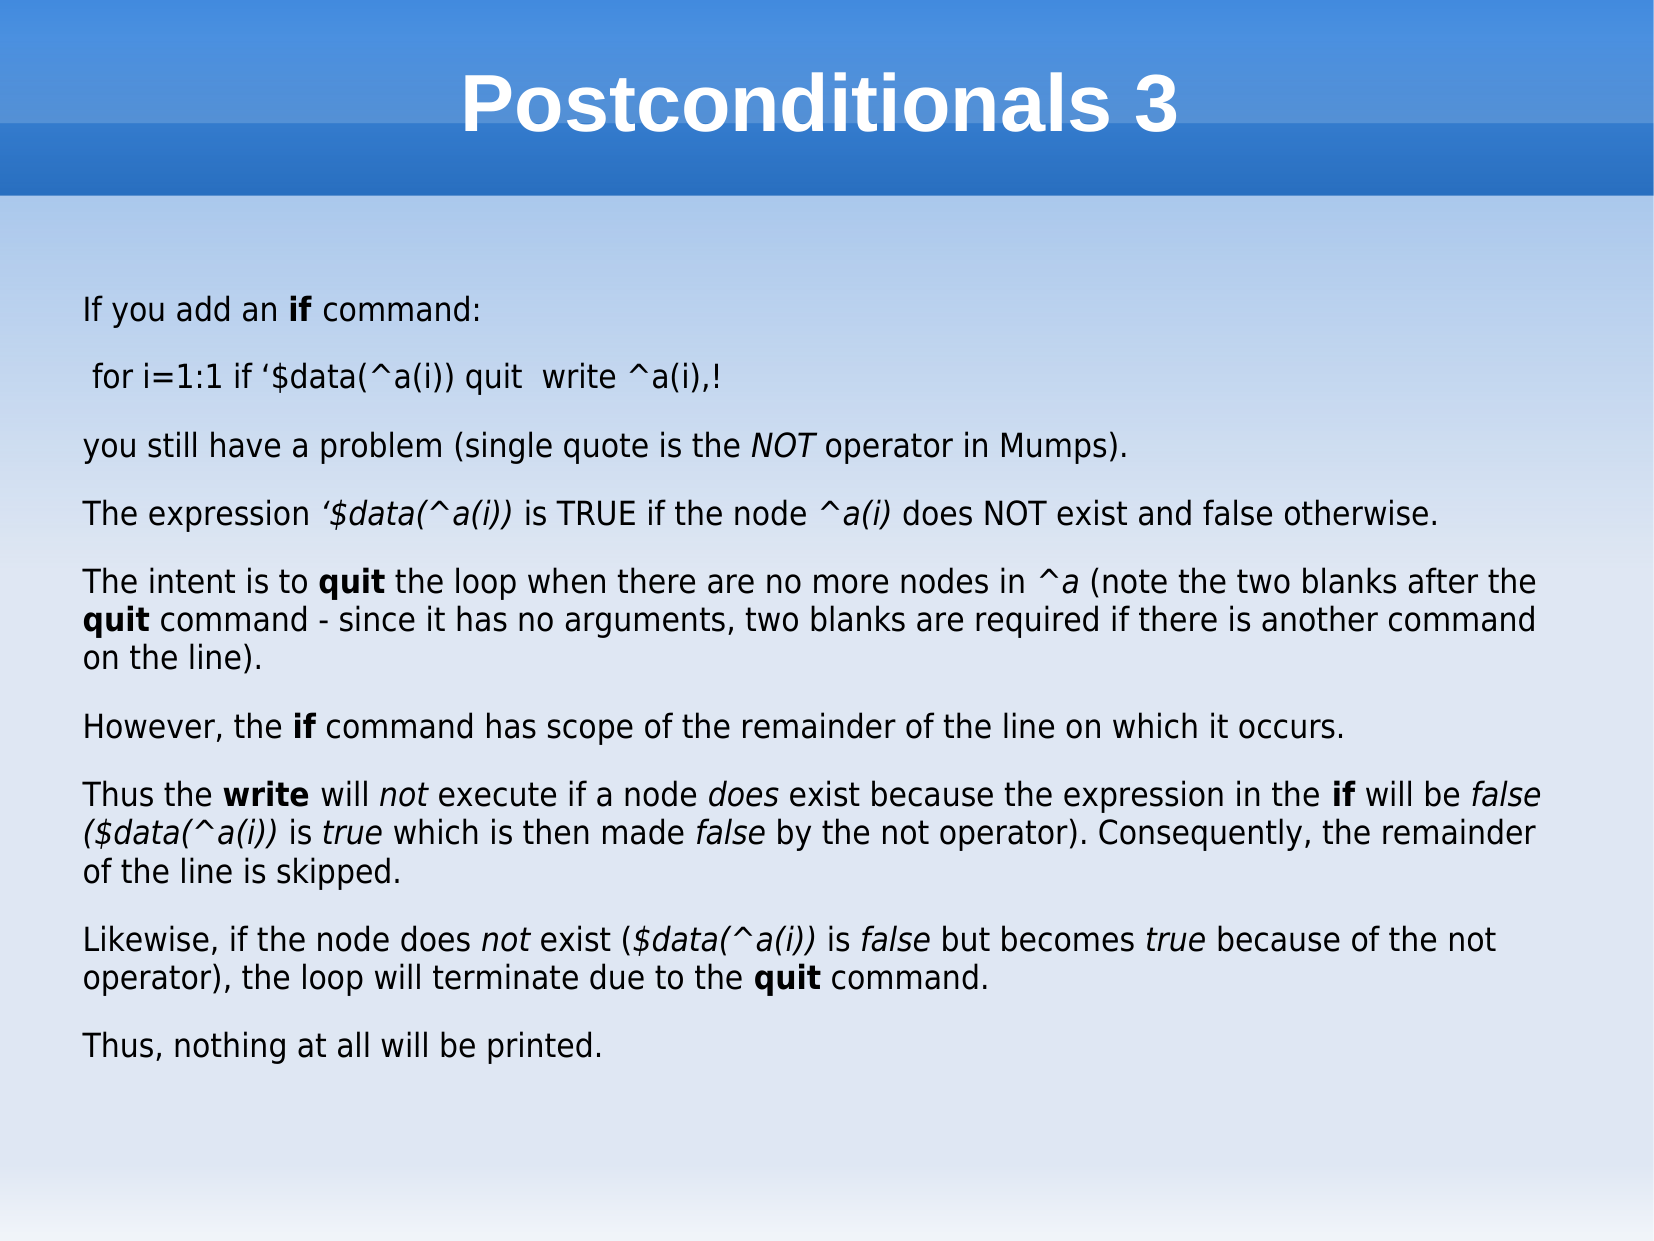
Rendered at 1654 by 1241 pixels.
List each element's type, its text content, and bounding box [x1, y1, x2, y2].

picture [0, 0, 1654, 1241]
list If you add an if command: for i=1:1 if ‘$data(^a(i)) quit write ^a(i),! you still have a problem (single quote is the NOT operator in Mumps). The expression ‘$data(^a(i)) is TRUE if the node ^a(i) does NOT exist and false otherwise. The intent is to quit the loop when there are no more nodes in ^a (note the two blanks after the quit command - since it has no arguments, two blanks are required if there is another command on the line). However, the if command has scope of the remainder of the line on which it occurs. Thus the write will not execute if a node does exist because the expression in the if will be false ($data(^a(i)) is true which is then made false by the not operator). Consequently, the remainder of the line is skipped. Likewise, if the node does not exist ($data(^a(i)) is false but becomes true because of the not operator), the loop will terminate due to the quit command. Thus, nothing at all will be printed. [82, 290, 1571, 1213]
title Postconditionals 3 [76, 0, 1565, 208]
